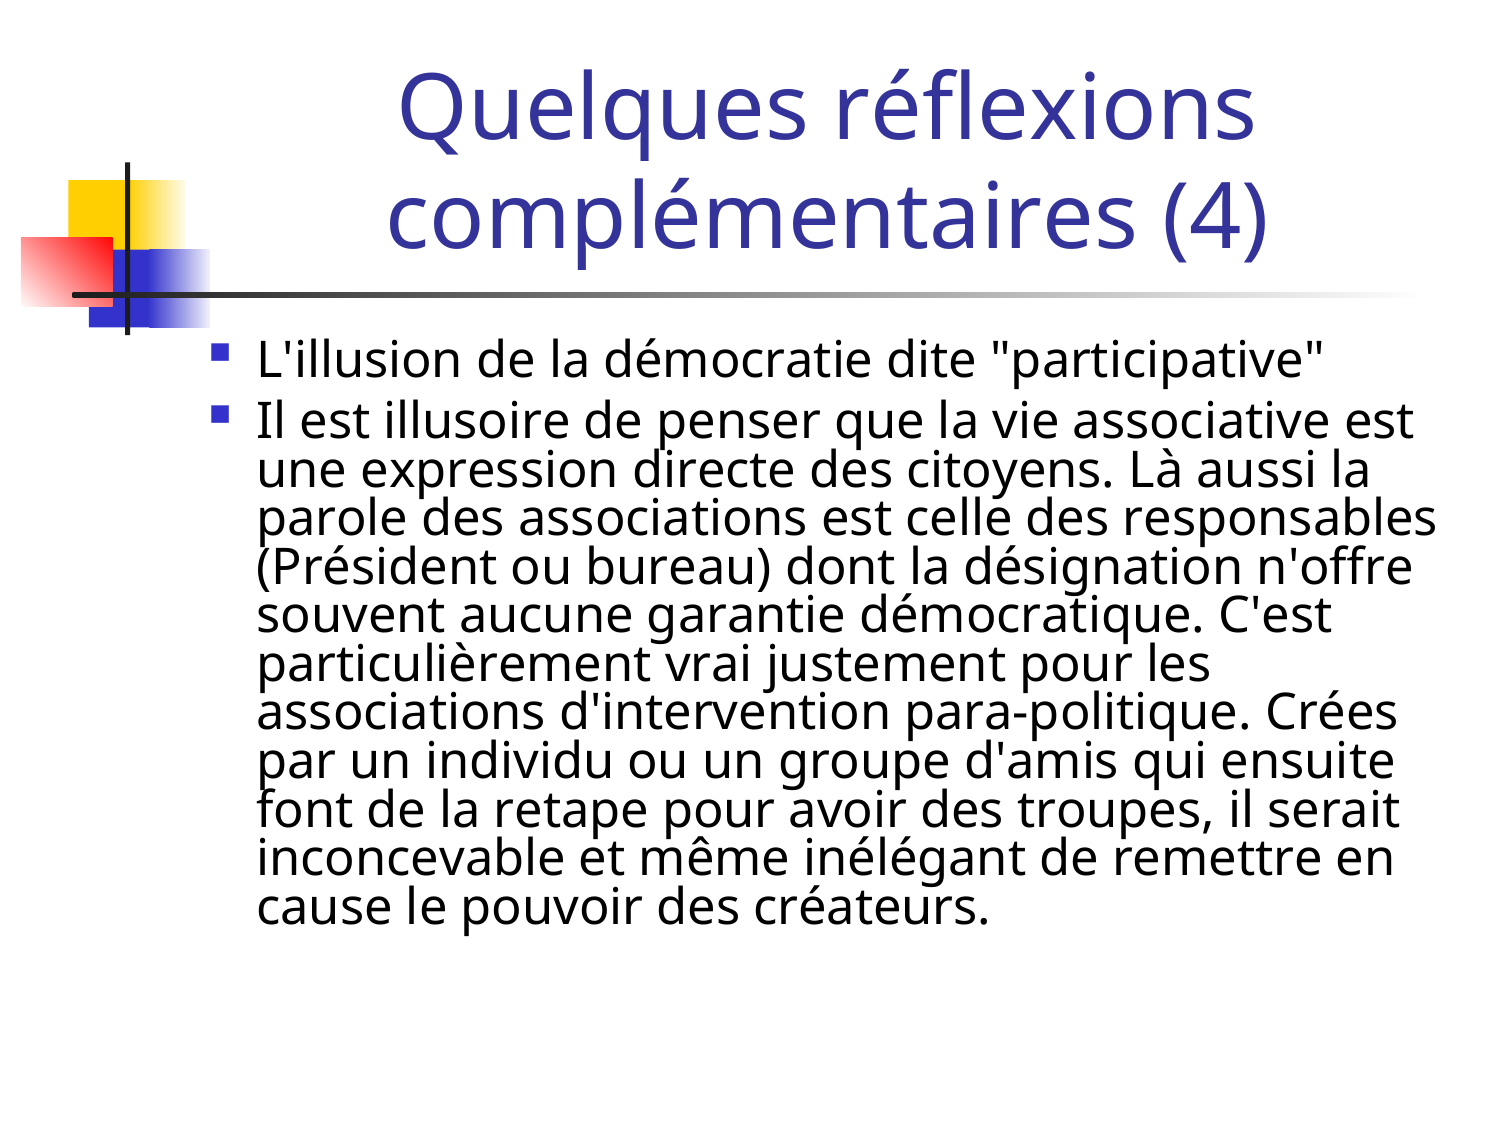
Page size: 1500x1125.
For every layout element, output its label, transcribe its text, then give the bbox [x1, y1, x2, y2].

title Quelques réflexions complémentaires (4) [188, 35, 1468, 276]
list L'illusion de la démocratie dite "participative" Il est illusoire de penser que la vie associative est une expression directe des citoyens. Là aussi la parole des associations est celle des responsables (Président ou bureau) dont la désignation n'offre souvent aucune garantie démocratique. C'est particulièrement vrai justement pour les associations d'intervention para-politique. Crées par un individu ou un groupe d'amis qui ensuite font de la retape pour avoir des troupes, il serait inconcevable et même inélégant de remettre en cause le pouvoir des créateurs. [193, 331, 1469, 1007]
